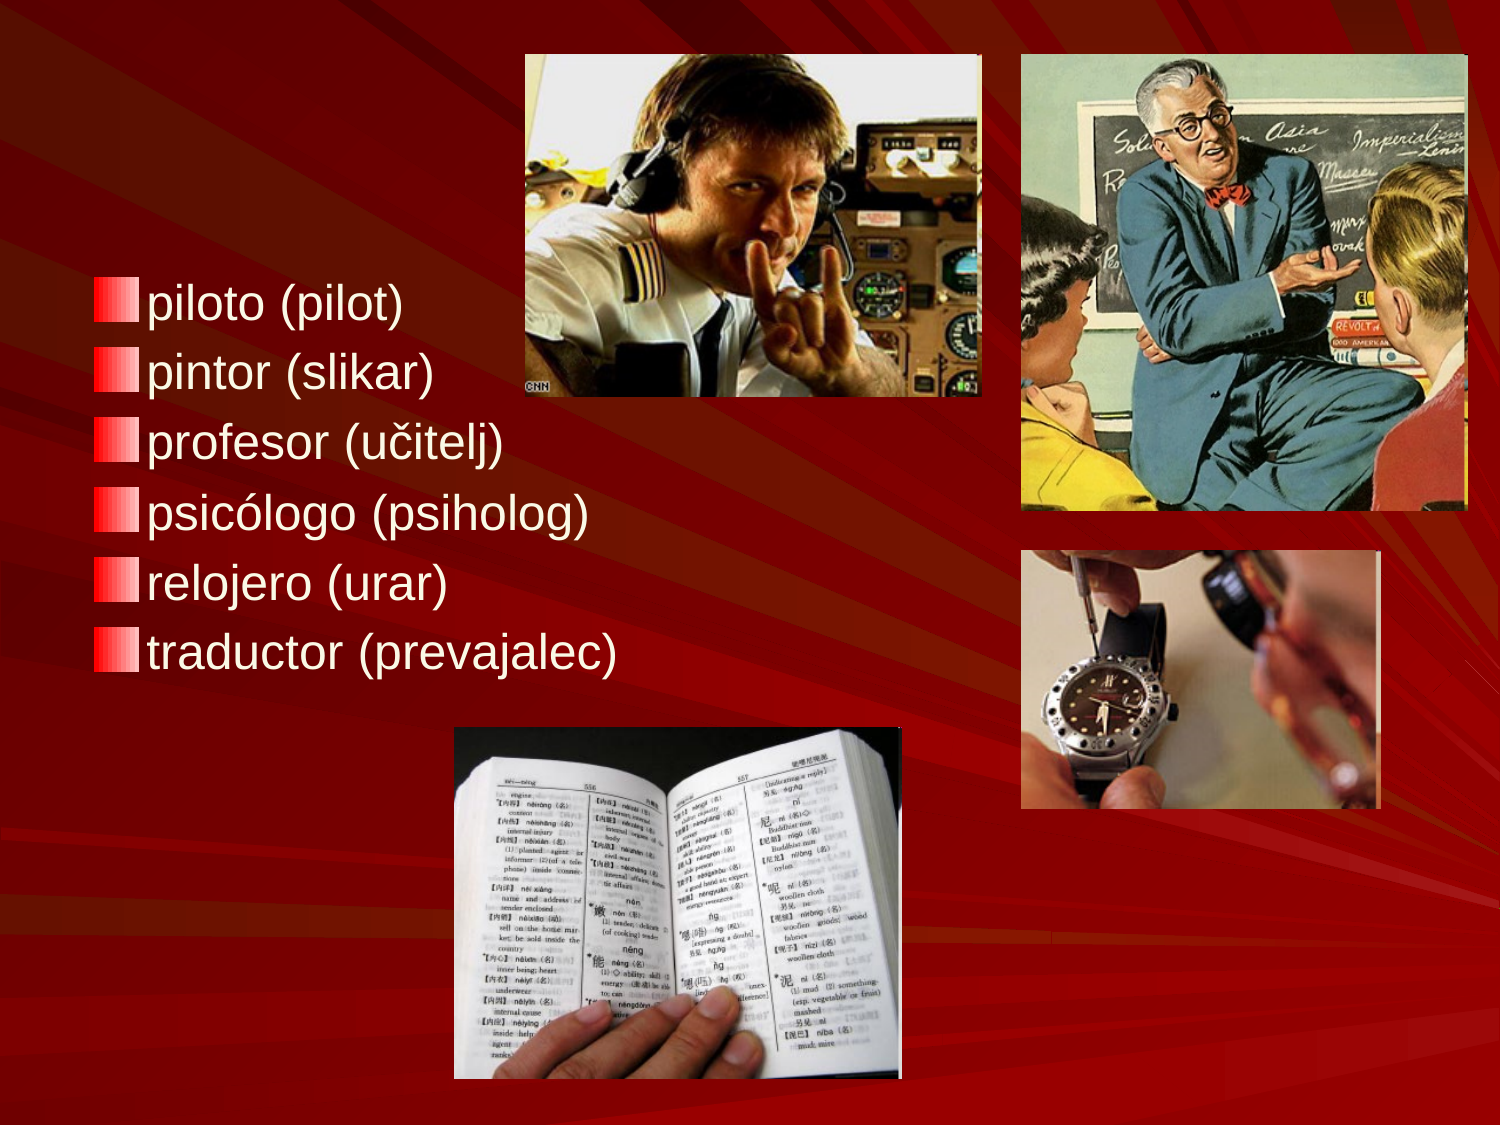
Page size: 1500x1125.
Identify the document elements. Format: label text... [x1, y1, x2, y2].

picture [454, 727, 902, 1079]
picture [1021, 550, 1381, 809]
picture [525, 54, 982, 397]
list piloto (pilot) pintor (slikar) profesor (učitelj) psicólogo (psiholog) relojero (urar) traductor (prevajalec) [75, 262, 1425, 1006]
picture [1021, 54, 1468, 511]
